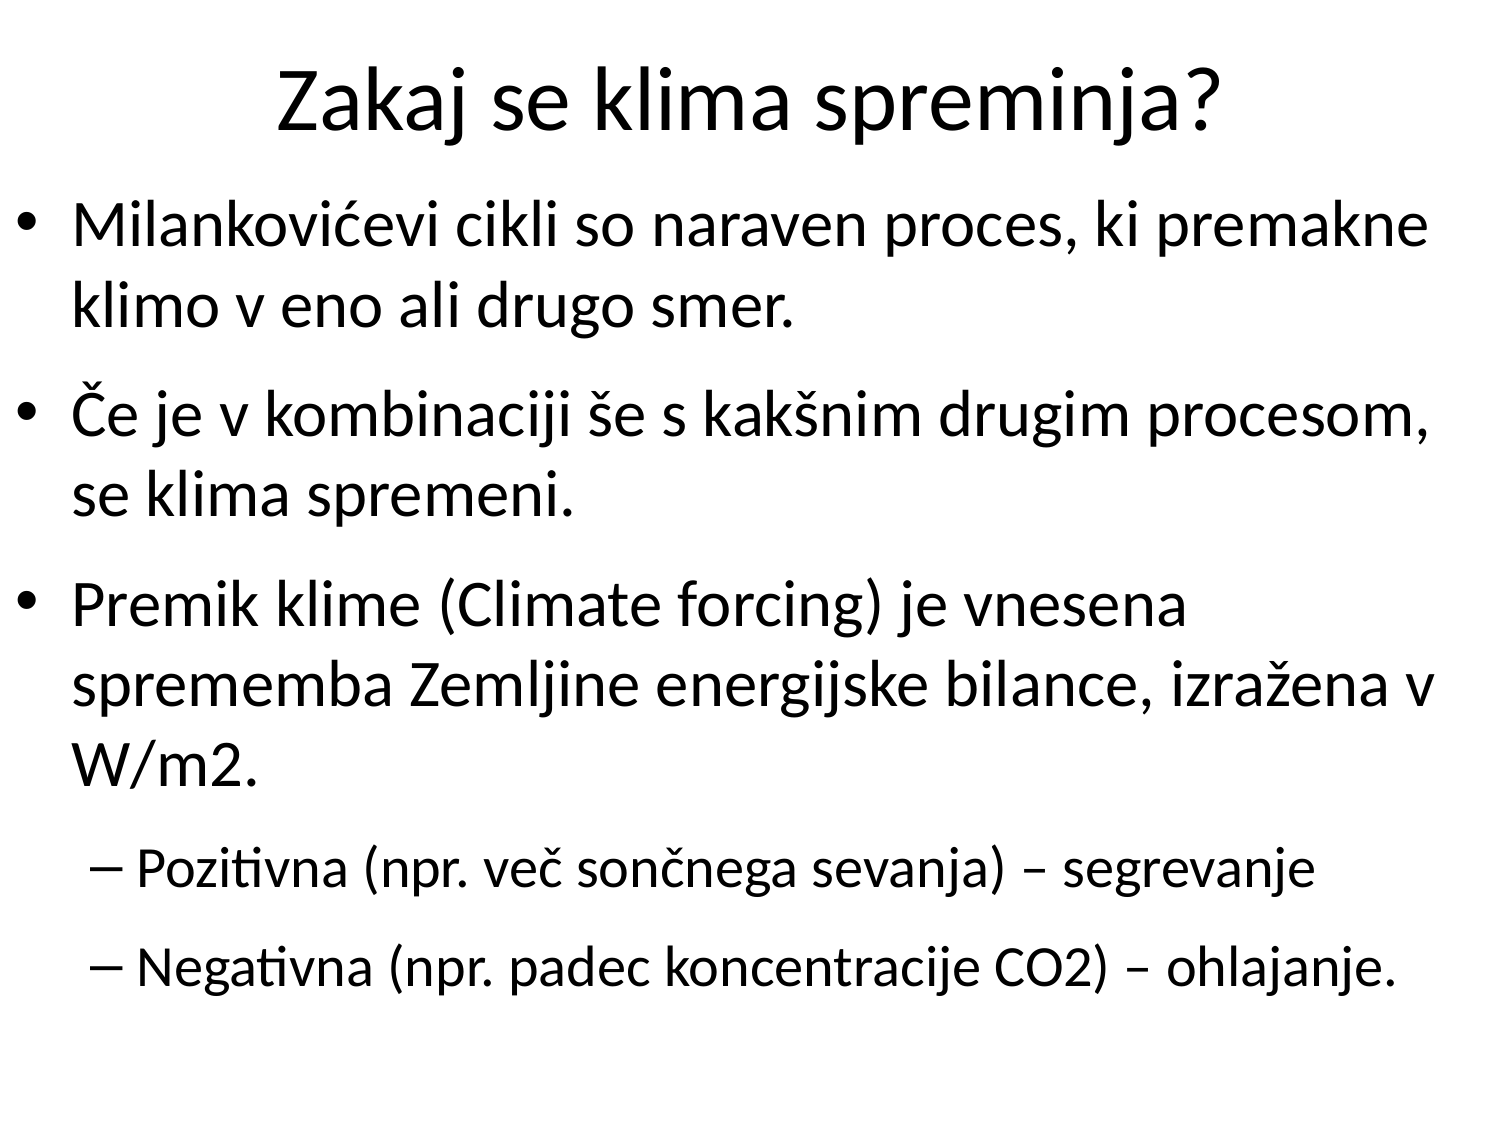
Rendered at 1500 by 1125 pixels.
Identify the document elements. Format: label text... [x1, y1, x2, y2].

list Milankovićevi cikli so naraven proces, ki premakne klimo v eno ali drugo smer. Če je v kombinaciji še s kakšnim drugim procesom, se klima spremeni. Premik klime (Climate forcing) je vnesena sprememba Zemljine energijske bilance, izražena v W/m2. Pozitivna (npr. več sončnega sevanja) – segrevanje Negativna (npr. padec koncentracije CO2) – ohlajanje. [0, 172, 1500, 1125]
title Zakaj se klima spreminja? [76, 0, 1427, 172]
